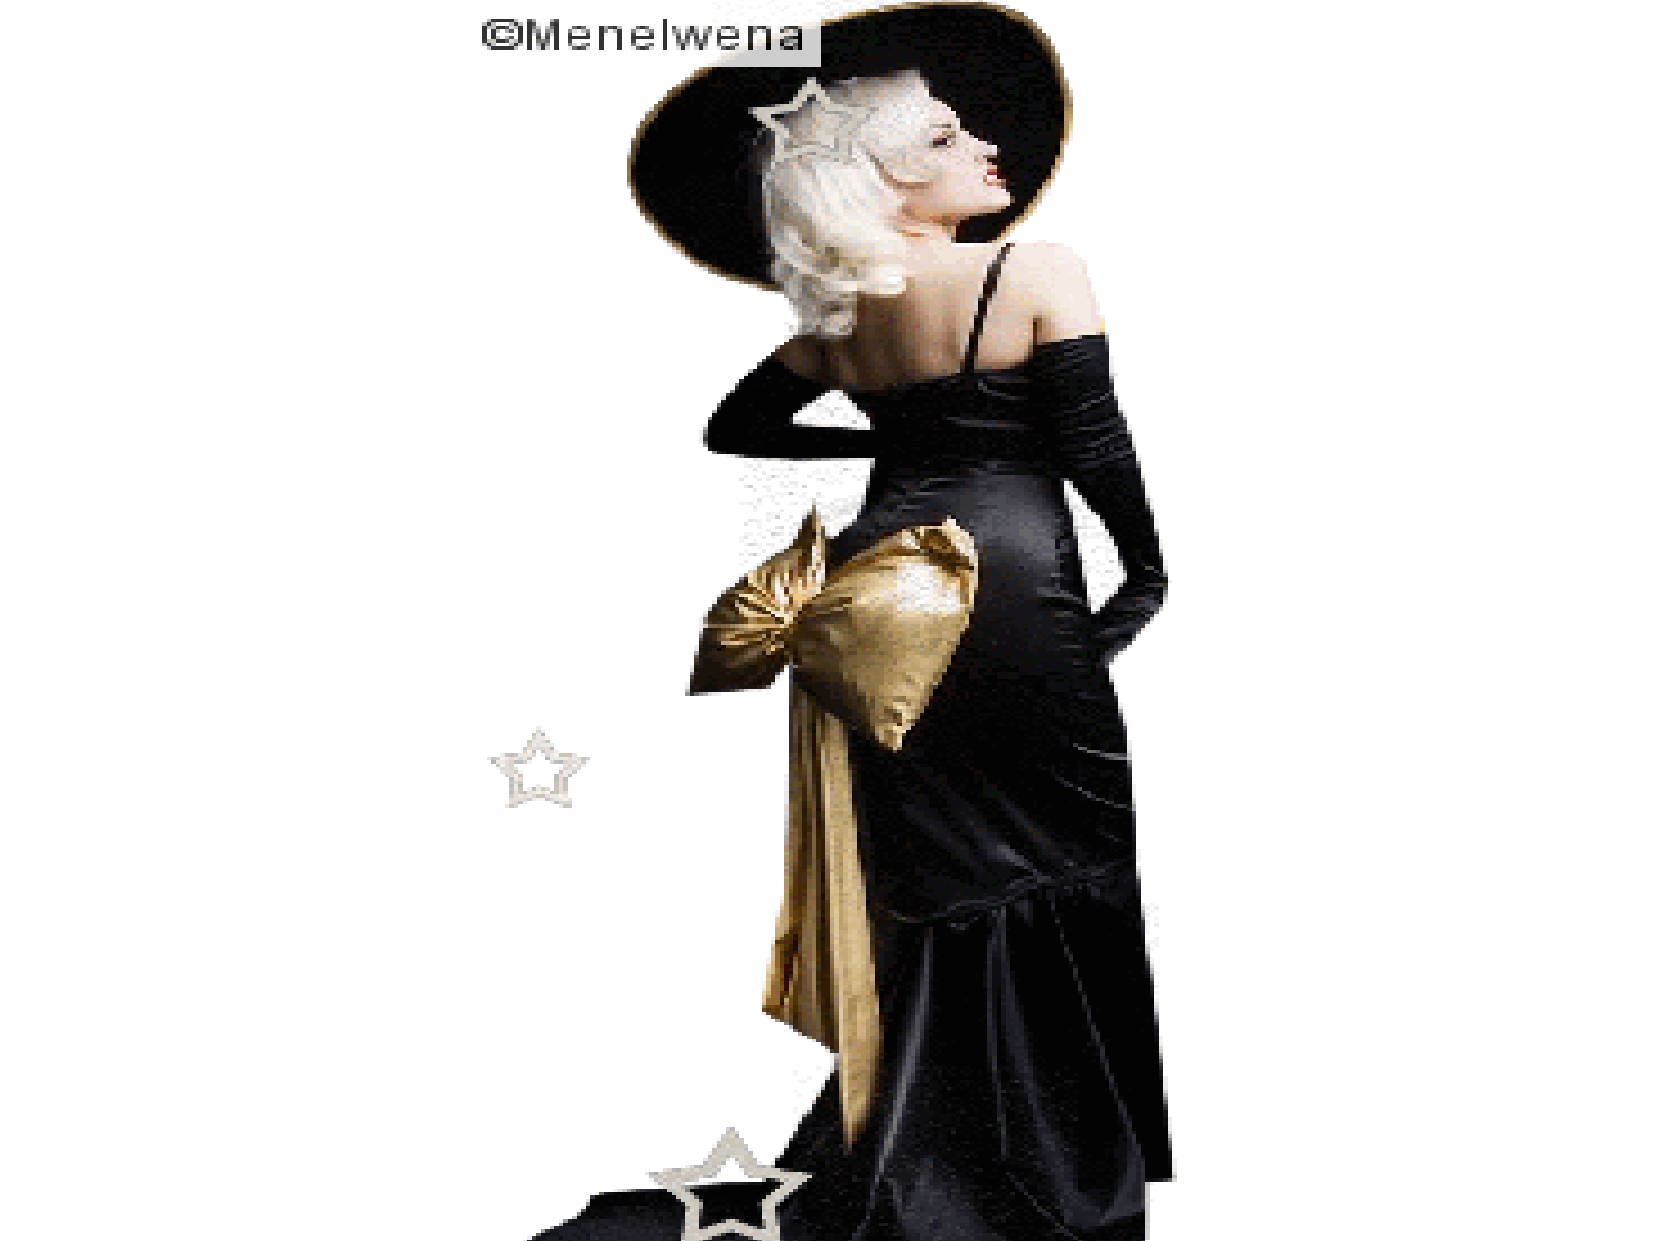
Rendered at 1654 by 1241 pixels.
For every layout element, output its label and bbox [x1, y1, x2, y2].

picture [442, 0, 1182, 1241]
